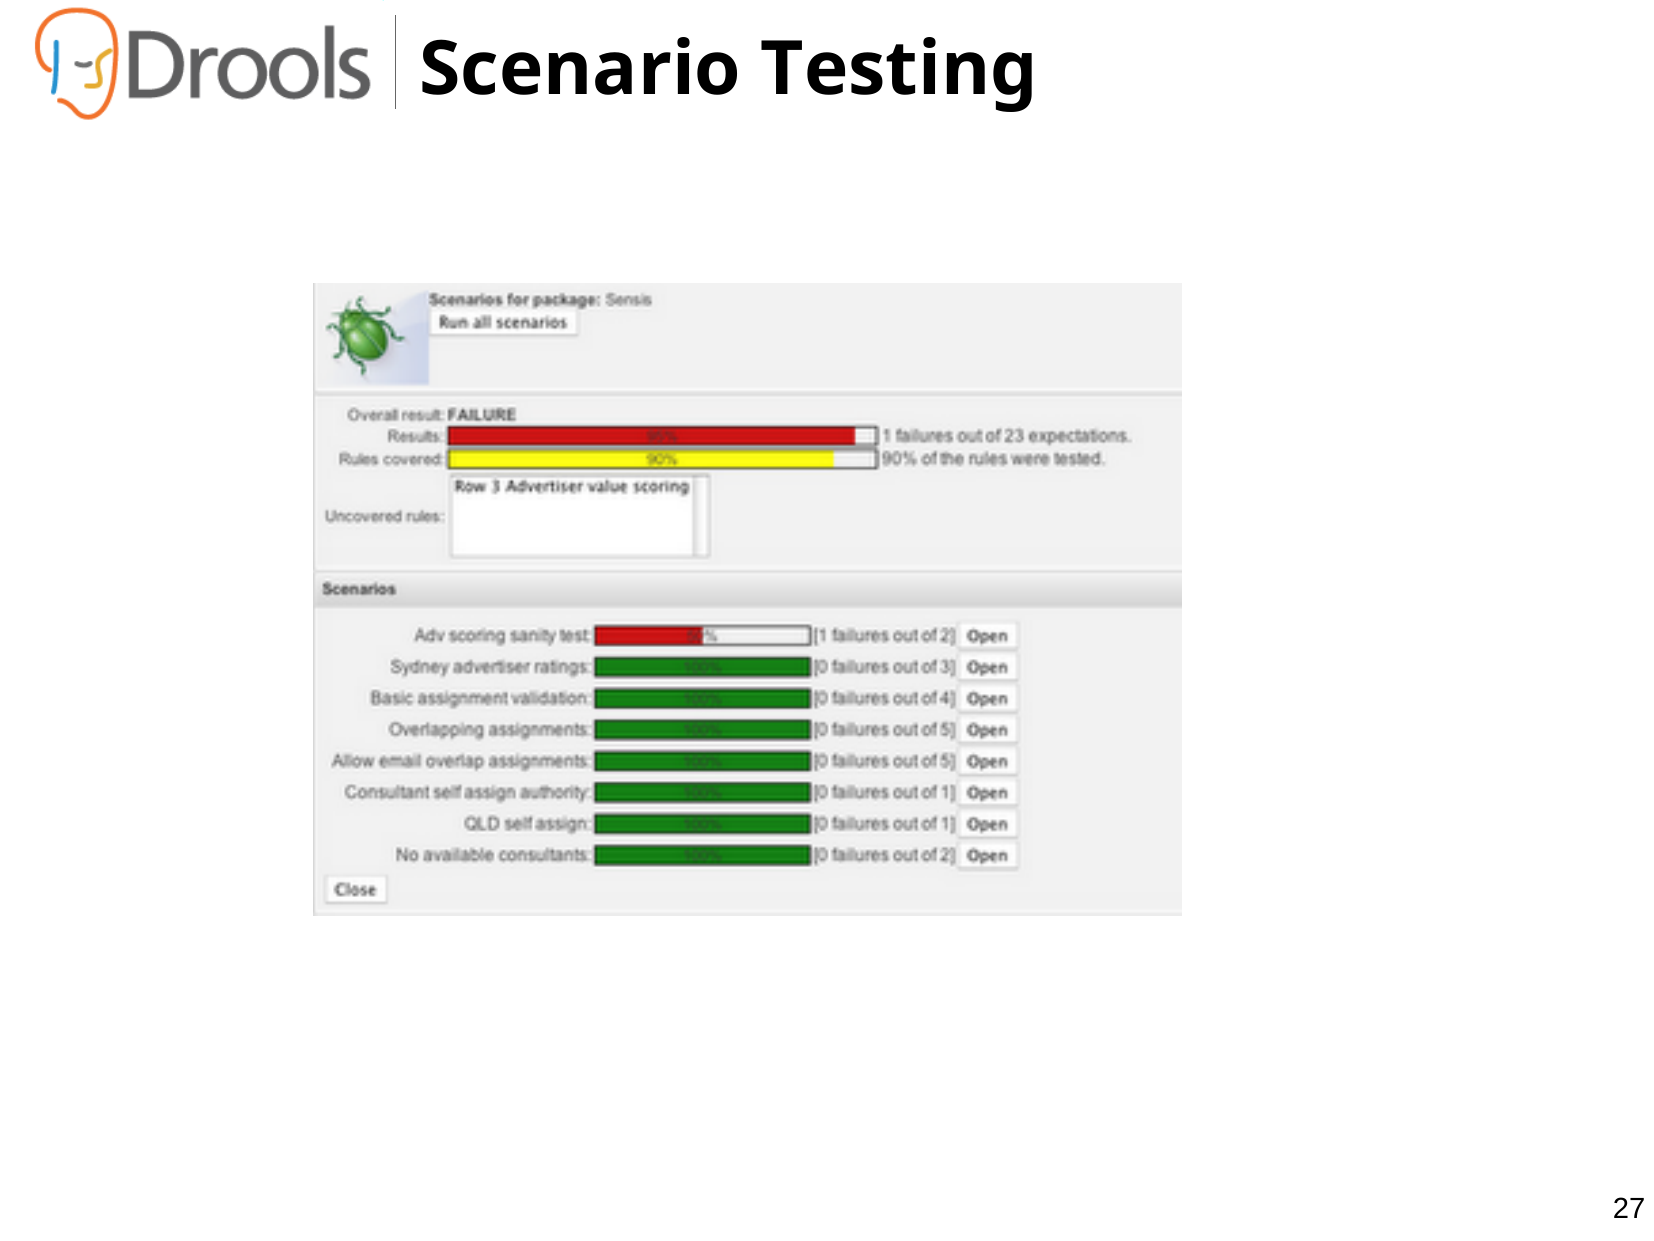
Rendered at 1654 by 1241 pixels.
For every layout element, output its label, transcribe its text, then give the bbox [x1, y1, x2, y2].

title Scenario Testing [419, 12, 1630, 118]
picture [313, 283, 1182, 916]
picture [29, 0, 384, 126]
